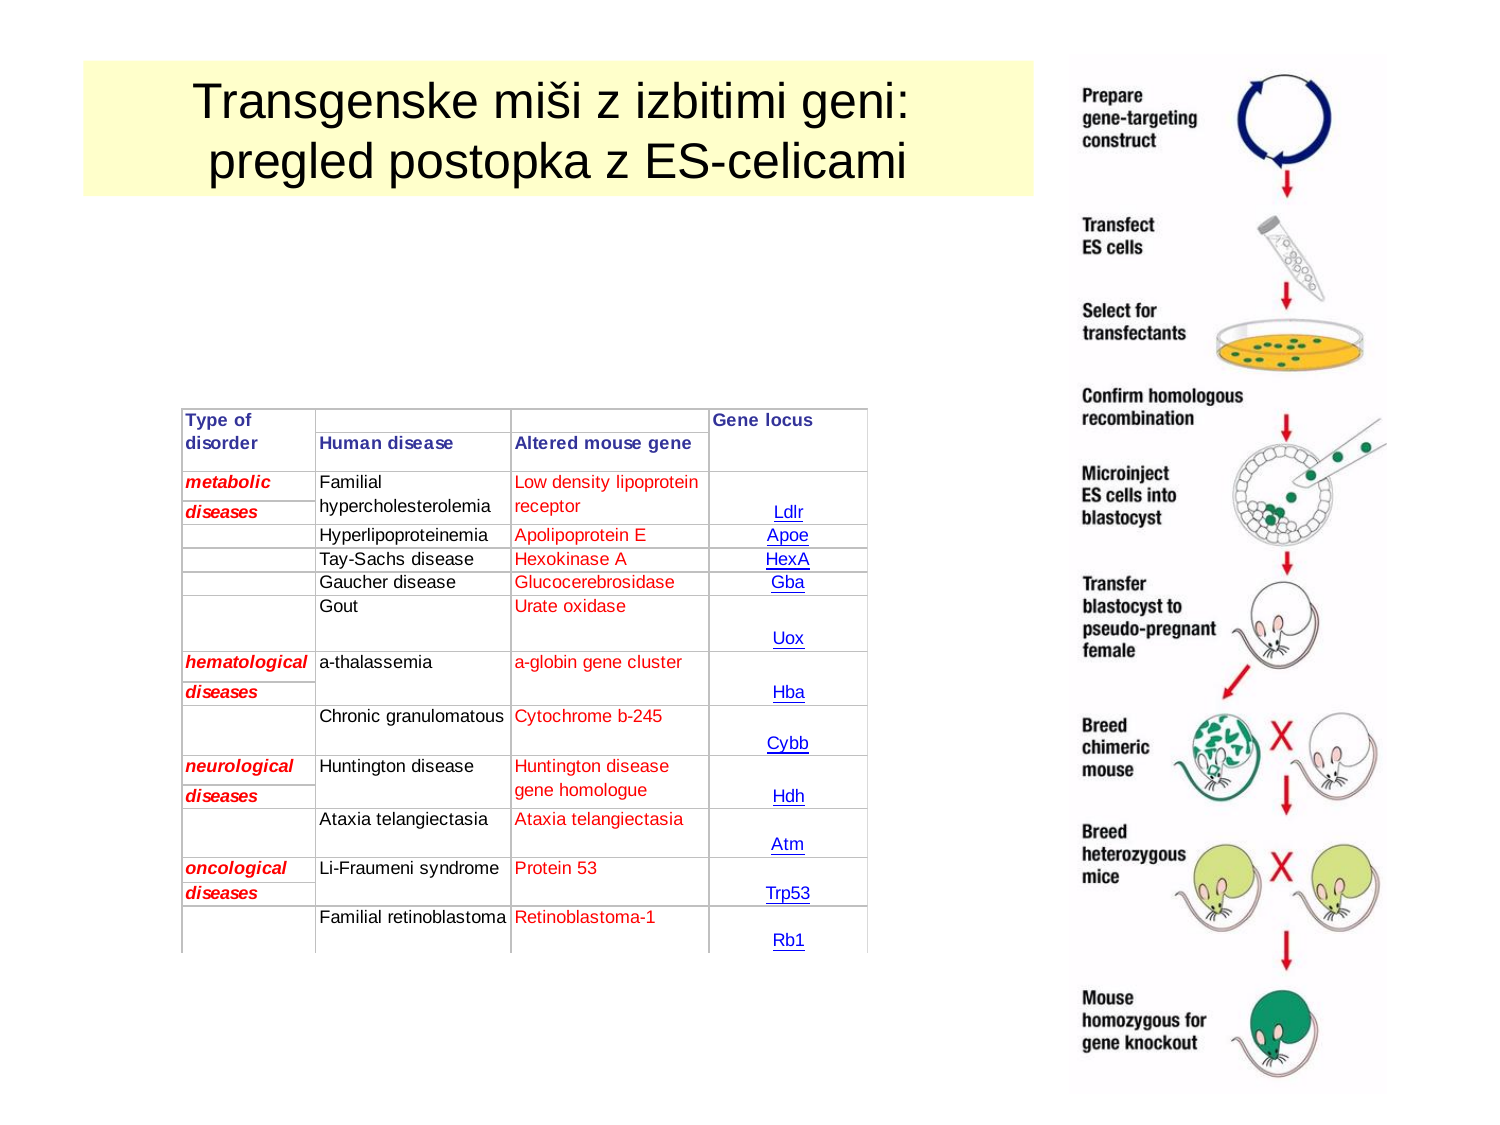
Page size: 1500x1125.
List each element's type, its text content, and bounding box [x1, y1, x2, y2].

picture [1069, 54, 1387, 1094]
picture [181, 408, 869, 955]
text_box Transgenske miši z izbitimi geni: pregled postopka z ES-celicami [83, 60, 1034, 197]
chart [183, 408, 871, 956]
